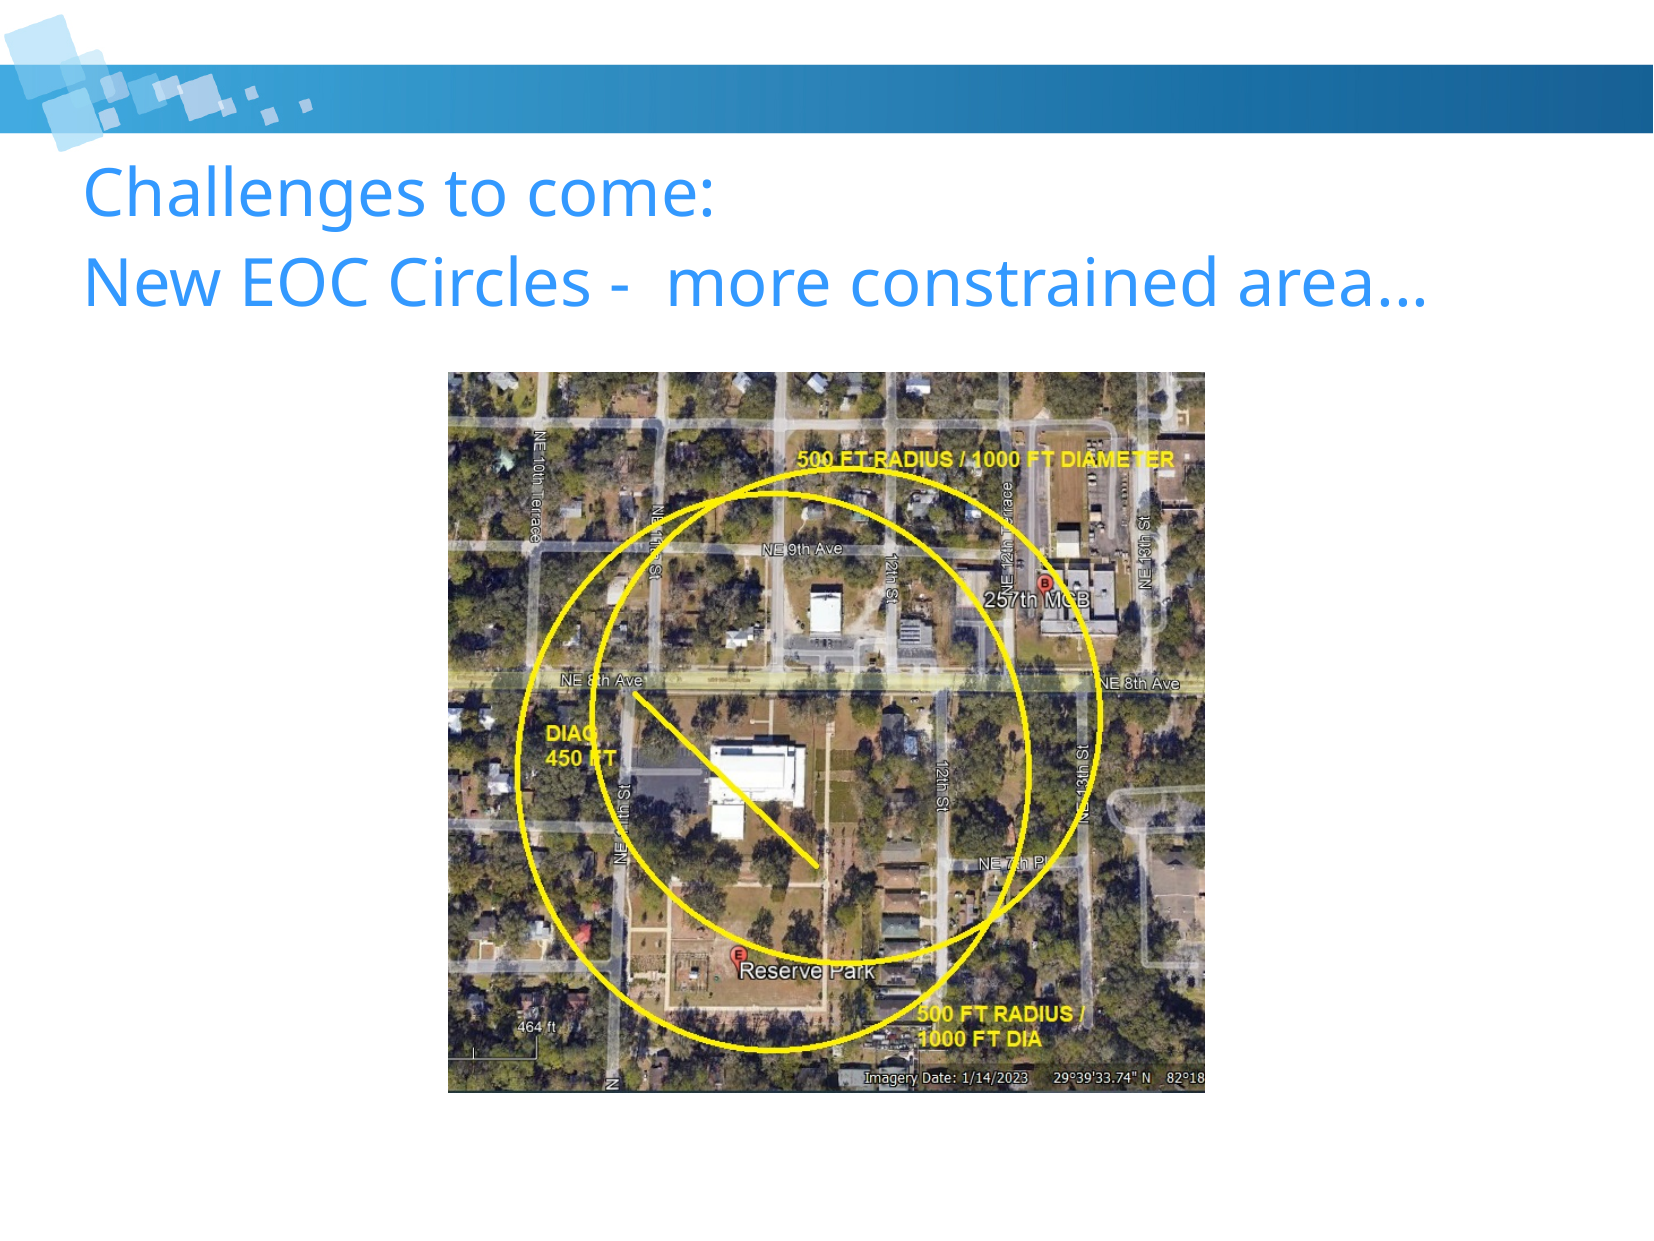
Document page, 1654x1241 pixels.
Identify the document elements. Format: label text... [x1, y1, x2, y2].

title Challenges to come: New EOC Circles - more constrained area... [82, 132, 1571, 340]
picture [0, 0, 1653, 1238]
